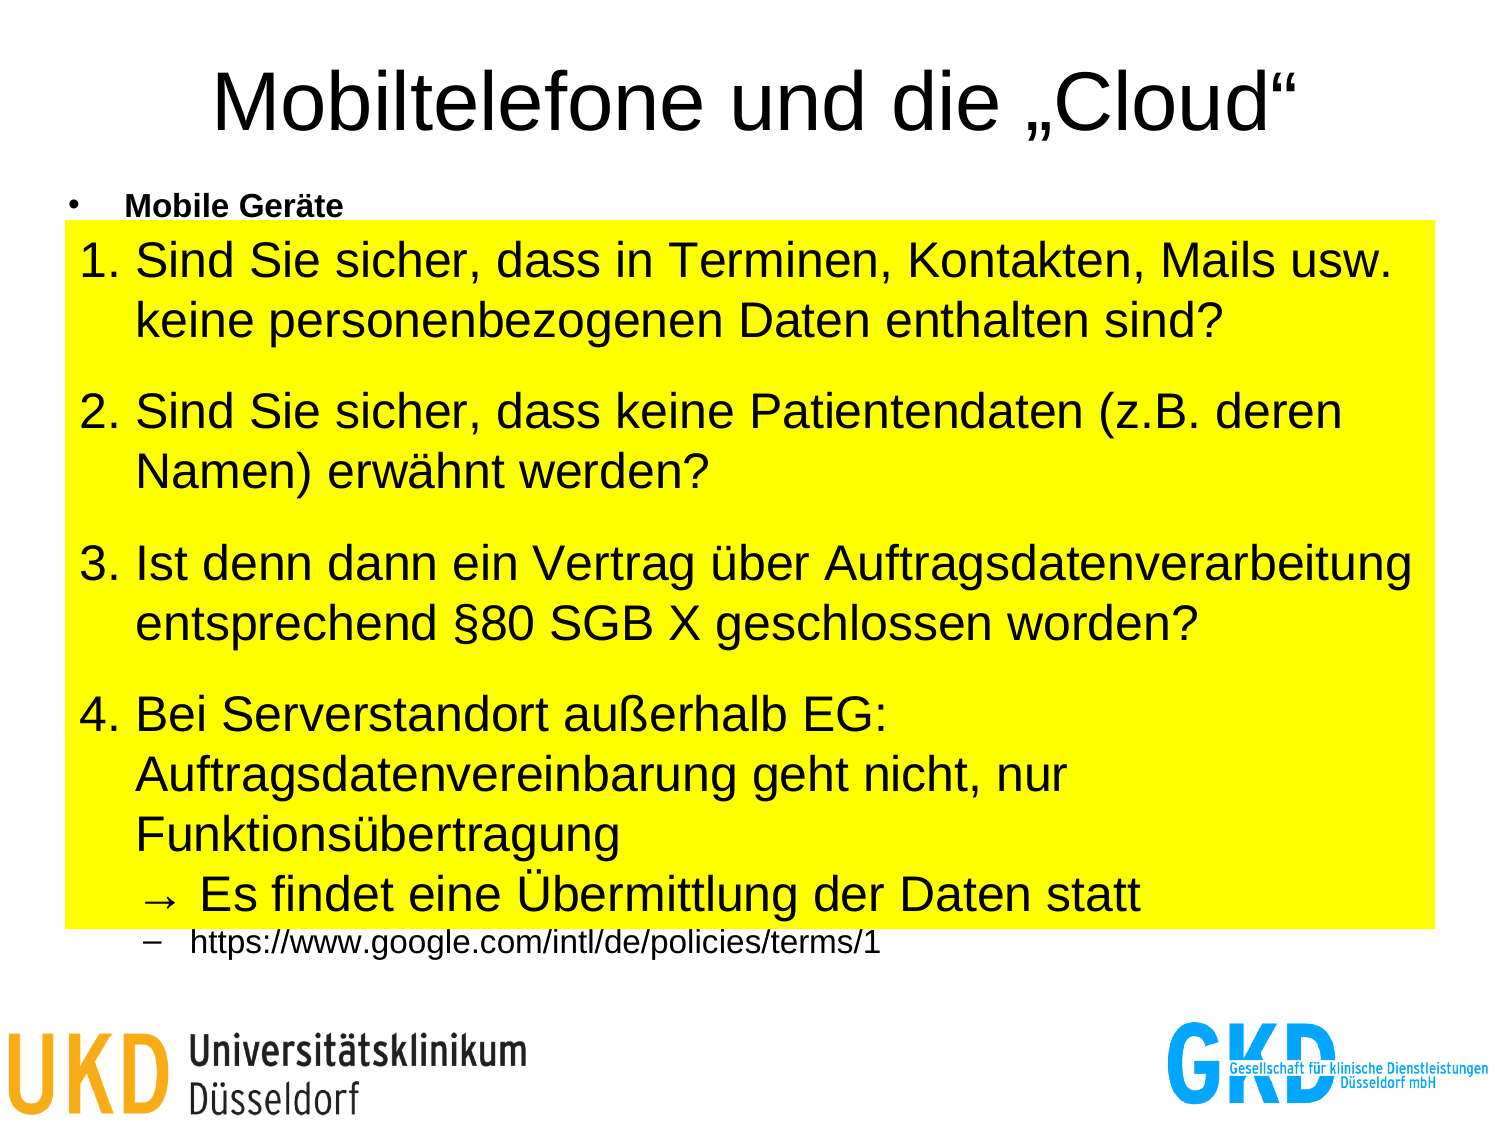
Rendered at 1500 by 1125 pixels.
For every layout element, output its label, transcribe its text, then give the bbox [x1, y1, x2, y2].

list Mobile Geräte Synchronisation von Terminen, Kontakten, E-Mails, Fotos usw. iPhone, iPad, iPod Apple darf Daten zu Ihrem Konto und zu allen Geräten oder Computern, die hierunter registriert sind, erheben, nutzen, übermitteln, verarbeiten und aufbewahren Apple darf, ohne Ihnen gegenüber zu haften, auf Ihre Kontoinformationen und Ihre Inhalte zugreifen, diese nutzen, aufbewahren und/oder an Strafverfolgungsbehörden, andere Behörden und/oder sonstige Dritten weitergeben darf, wenn Apple der Meinung ist, dass dies vernünftigerweise erforderlich oder angemessen ist, wenn dies gesetzlich vorgeschrieben ist oder wenn Apple einen hinreichenden Grund zu der Annahme hat, dass ein solcher Zugriff, eine solche Nutzung, Offenlegung oder Aufbewahrung angemessenerweise notwendig ist http://www.apple.com/legal/icloud/de/terms.html bzw. http://www.apple.com/privacy/ Android Einstellung von Daten in Google Drive = unentgeltliches, nicht ausschließliches, weltweites und zeitlich unbegrenztes Recht die Daten zum Zweck der Erbringung der Dienste von Google zu nutzen (auch, wenn man selbst Google nicht mehr nutzt) → u.a. das Recht, Inhalte technisch zu vervielfältigen und Daten öffentlich zugänglich zu machen https://www.google.com/intl/de/policies/terms/1 [53, 184, 1449, 998]
title Mobiltelefone und die „Cloud“ [75, 25, 1436, 169]
text_box Sind Sie sicher, dass in Terminen, Kontakten, Mails usw. keine personenbezogenen Daten enthalten sind? Sind Sie sicher, dass keine Patientendaten (z.B. deren Namen) erwähnt werden? Ist denn dann ein Vertrag über Auftragsdatenverarbeitung entsprechend §80 SGB X geschlossen worden? Bei Serverstandort außerhalb EG: Auftragsdatenvereinbarung geht nicht, nur Funktionsübertragung → Es findet eine Übermittlung der Daten statt [64, 220, 1436, 930]
picture [1163, 1006, 1500, 1125]
picture [0, 1023, 532, 1125]
